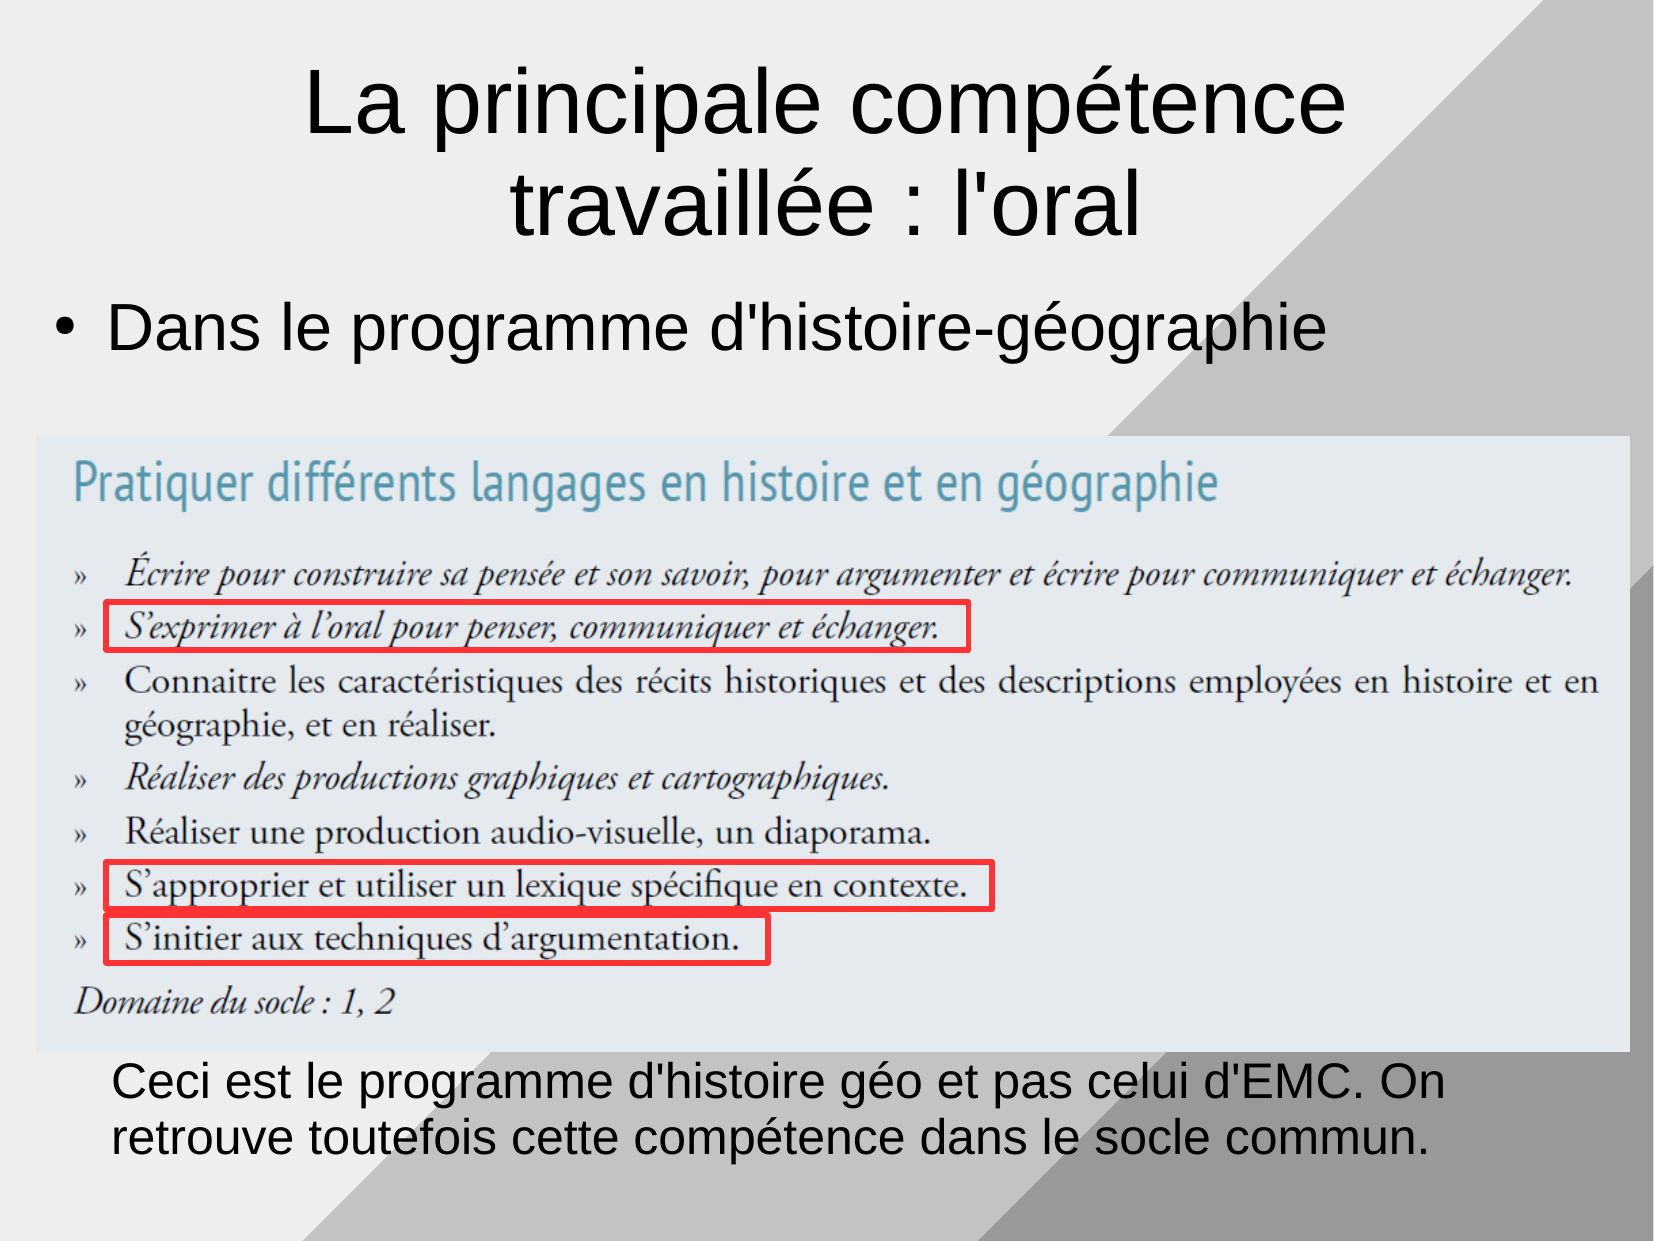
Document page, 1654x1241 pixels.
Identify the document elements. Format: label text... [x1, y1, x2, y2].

list Dans le programme d'histoire-géographie [35, 290, 1654, 1087]
title La principale compétence travaillée : l'oral [82, 49, 1571, 257]
picture [36, 436, 1630, 1052]
text_box Ceci est le programme d'histoire géo et pas celui d'EMC. On retrouve toutefois cette compétence dans le socle commun. [96, 1046, 1549, 1211]
